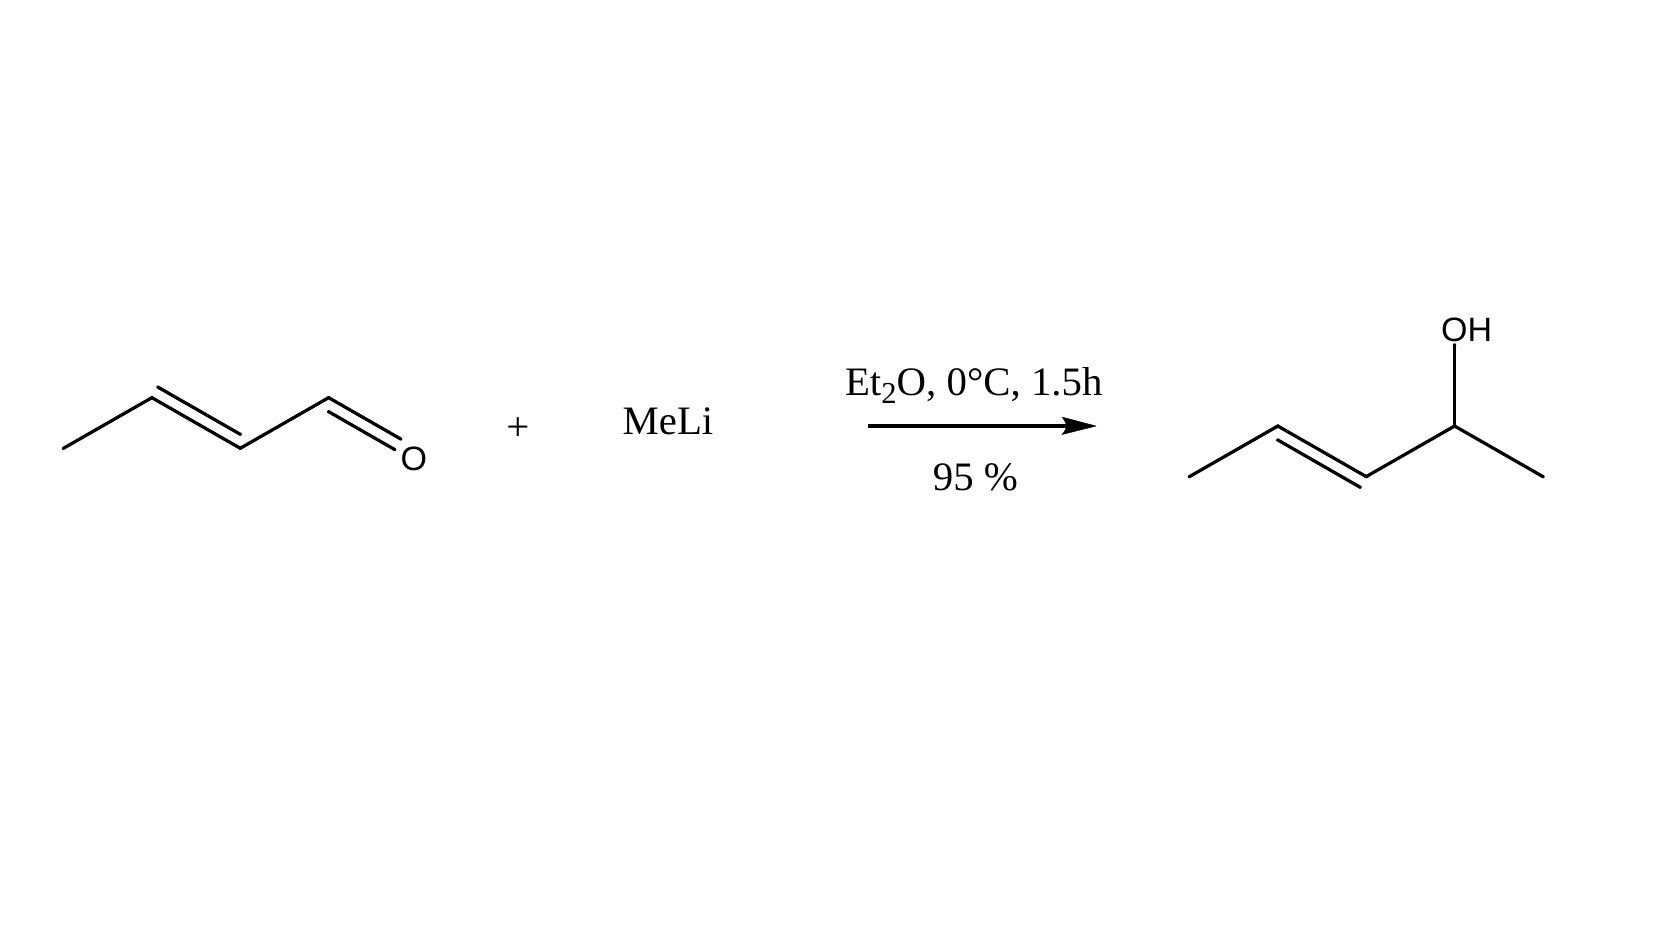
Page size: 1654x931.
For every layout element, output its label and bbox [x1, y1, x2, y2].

picture [56, 308, 1568, 512]
